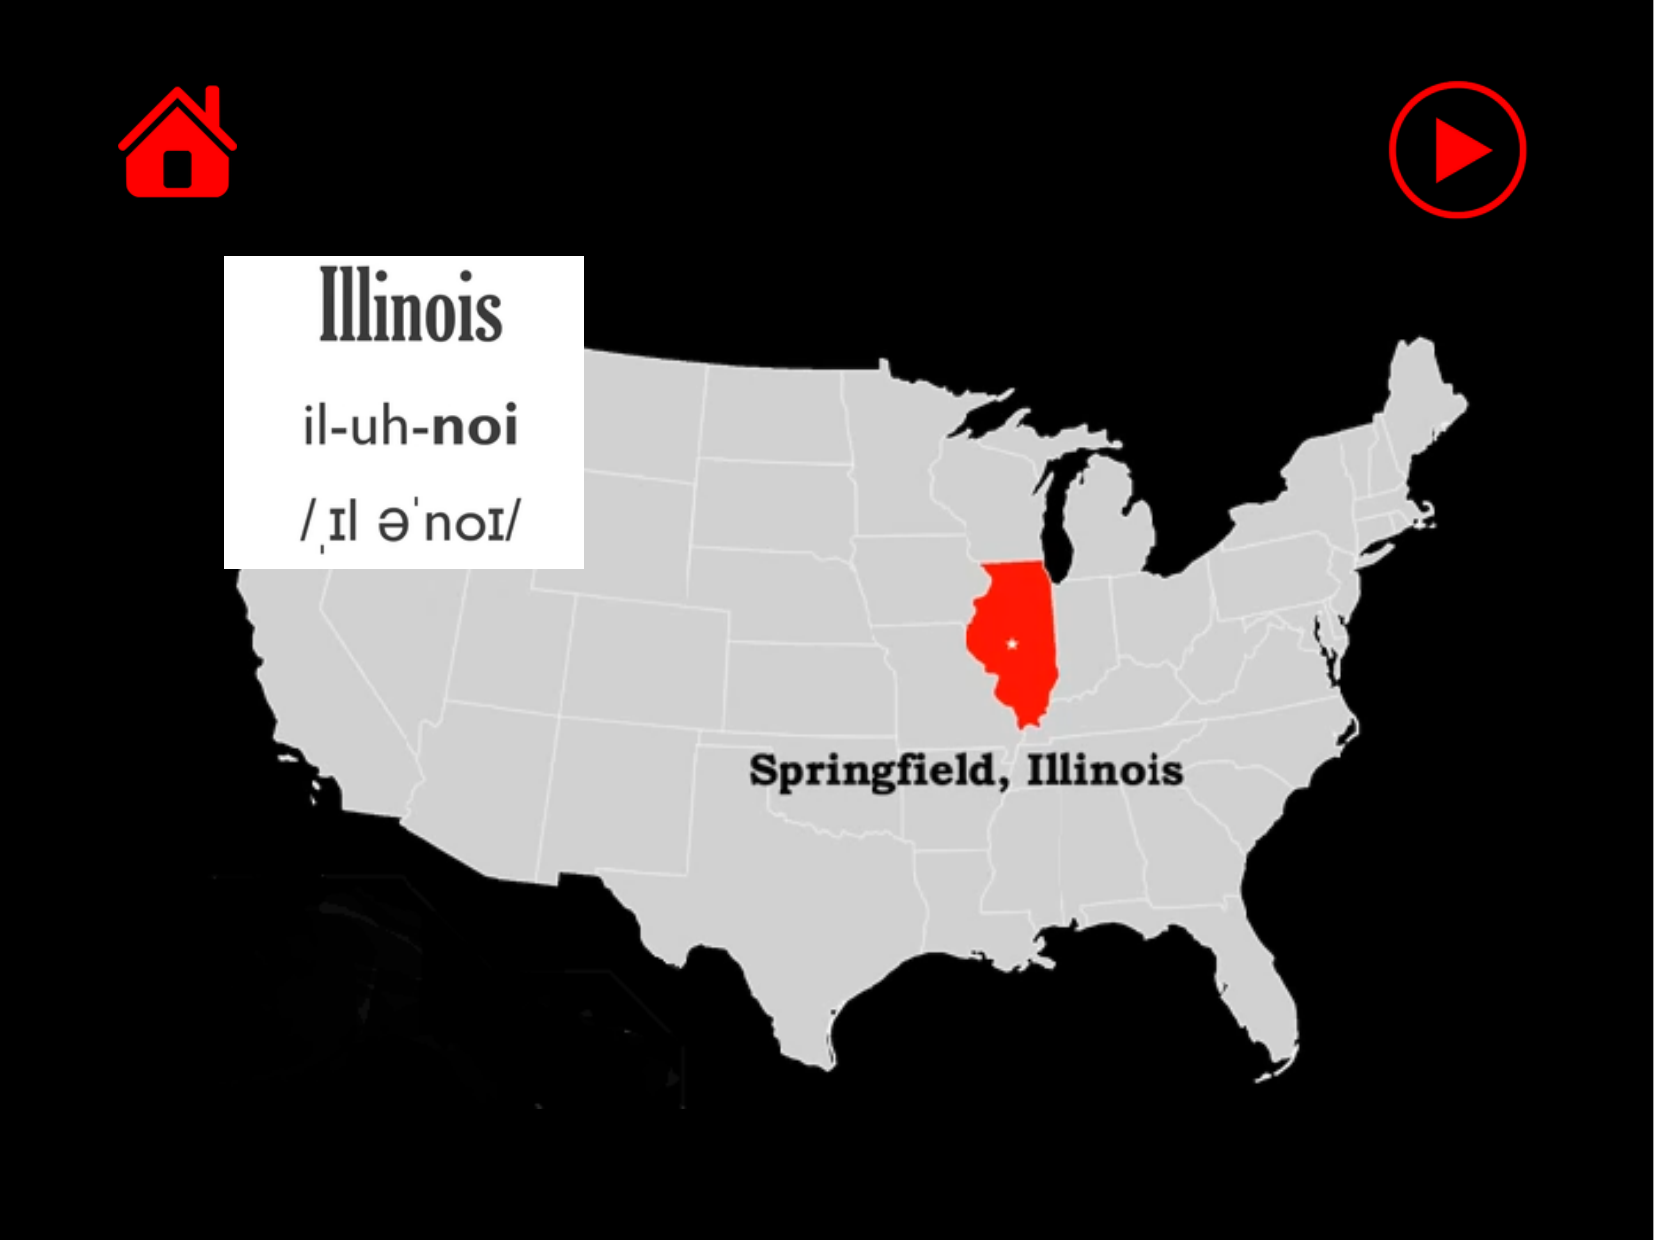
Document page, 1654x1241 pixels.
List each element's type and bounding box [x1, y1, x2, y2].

picture [1381, 70, 1539, 228]
picture [118, 82, 237, 201]
picture [173, 256, 1481, 1109]
